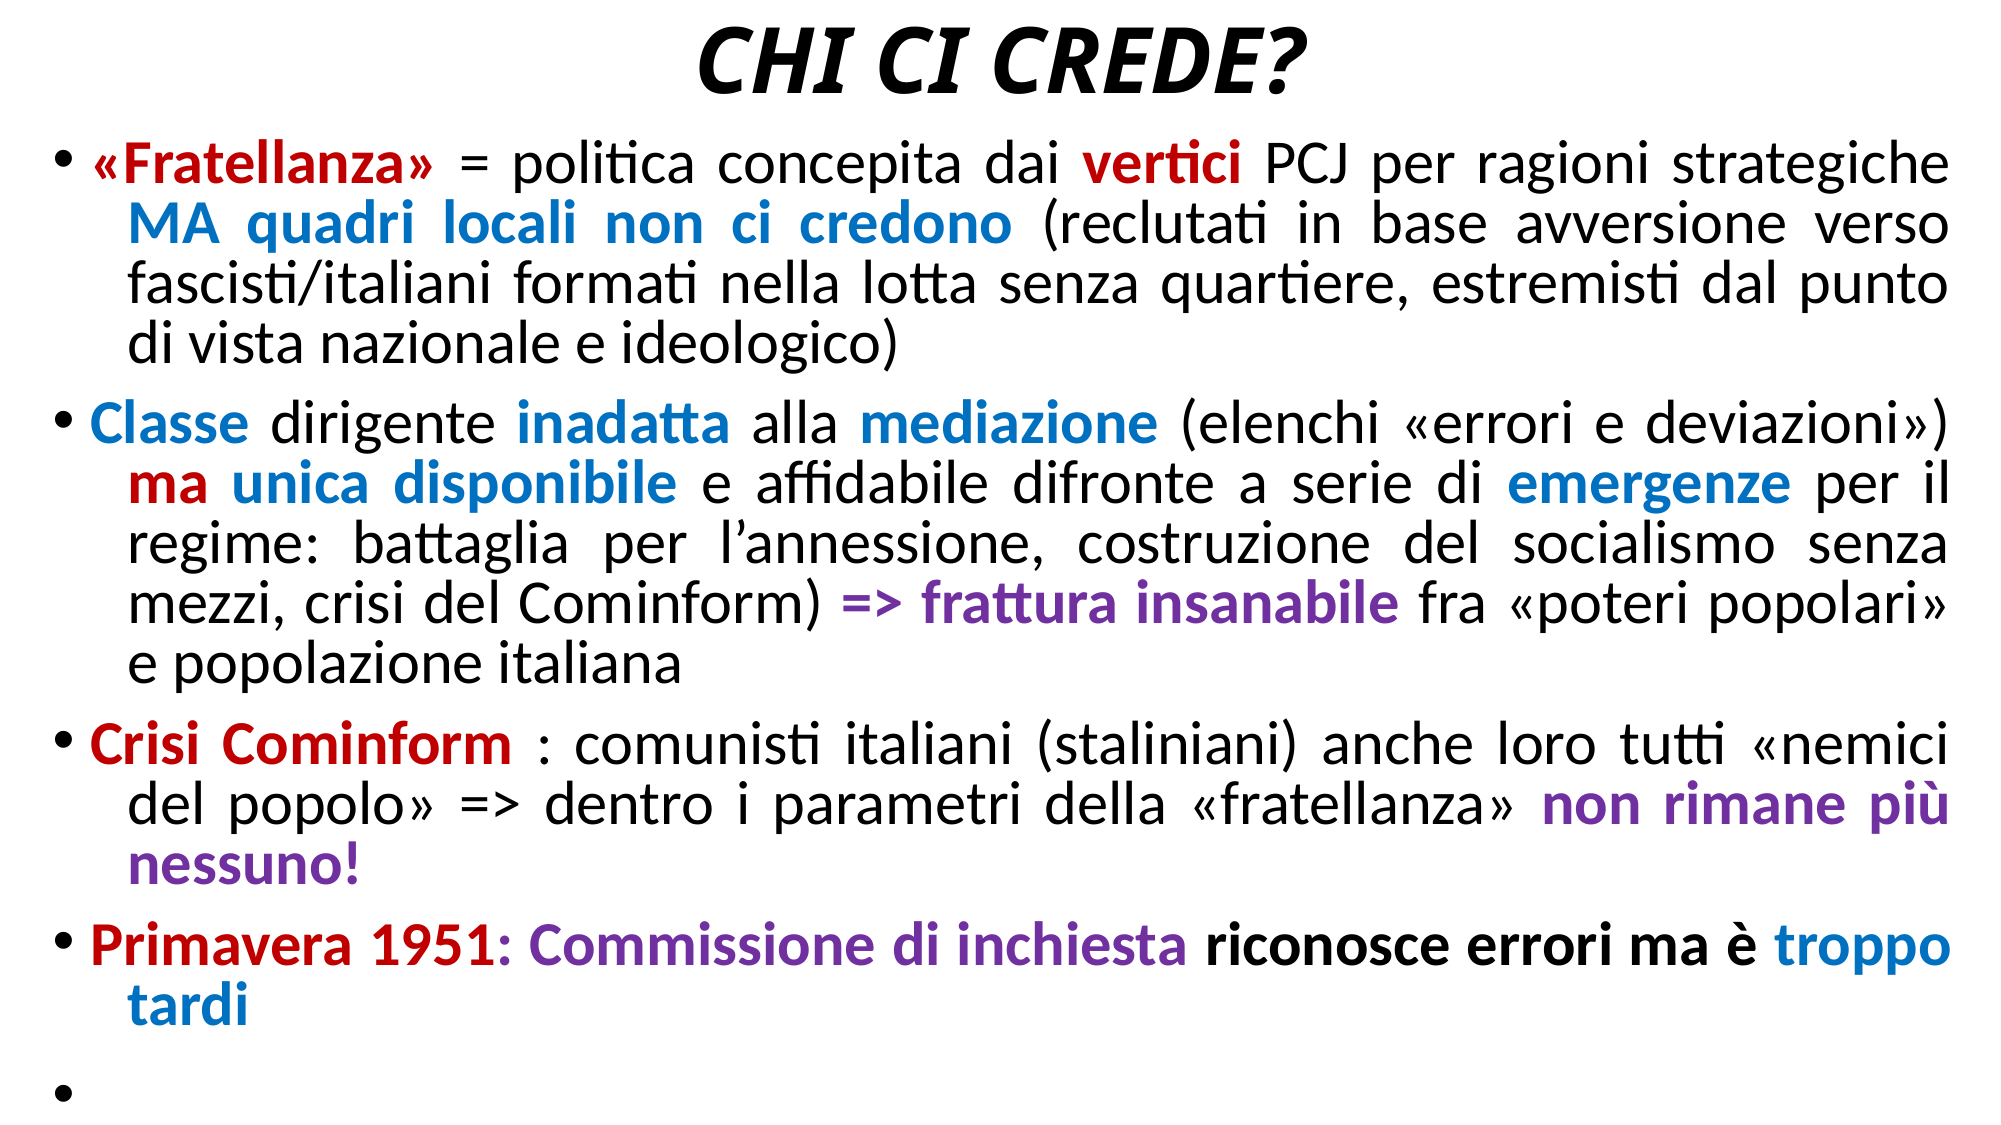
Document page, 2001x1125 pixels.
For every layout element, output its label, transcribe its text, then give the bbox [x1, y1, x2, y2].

title CHI CI CREDE? [137, 0, 1863, 127]
list «Fratellanza» = politica concepita dai vertici PCJ per ragioni strategiche MA quadri locali non ci credono (reclutati in base avversione verso fascisti/italiani formati nella lotta senza quartiere, estremisti dal punto di vista nazionale e ideologico) Classe dirigente inadatta alla mediazione (elenchi «errori e deviazioni») ma unica disponibile e affidabile difronte a serie di emergenze per il regime: battaglia per l’annessione, costruzione del socialismo senza mezzi, crisi del Cominform) => frattura insanabile fra «poteri popolari» e popolazione italiana Crisi Cominform : comunisti italiani (staliniani) anche loro tutti «nemici del popolo» => dentro i parametri della «fratellanza» non rimane più nessuno! Primavera 1951: Commissione di inchiesta riconosce errori ma è troppo tardi [37, 127, 1967, 1089]
